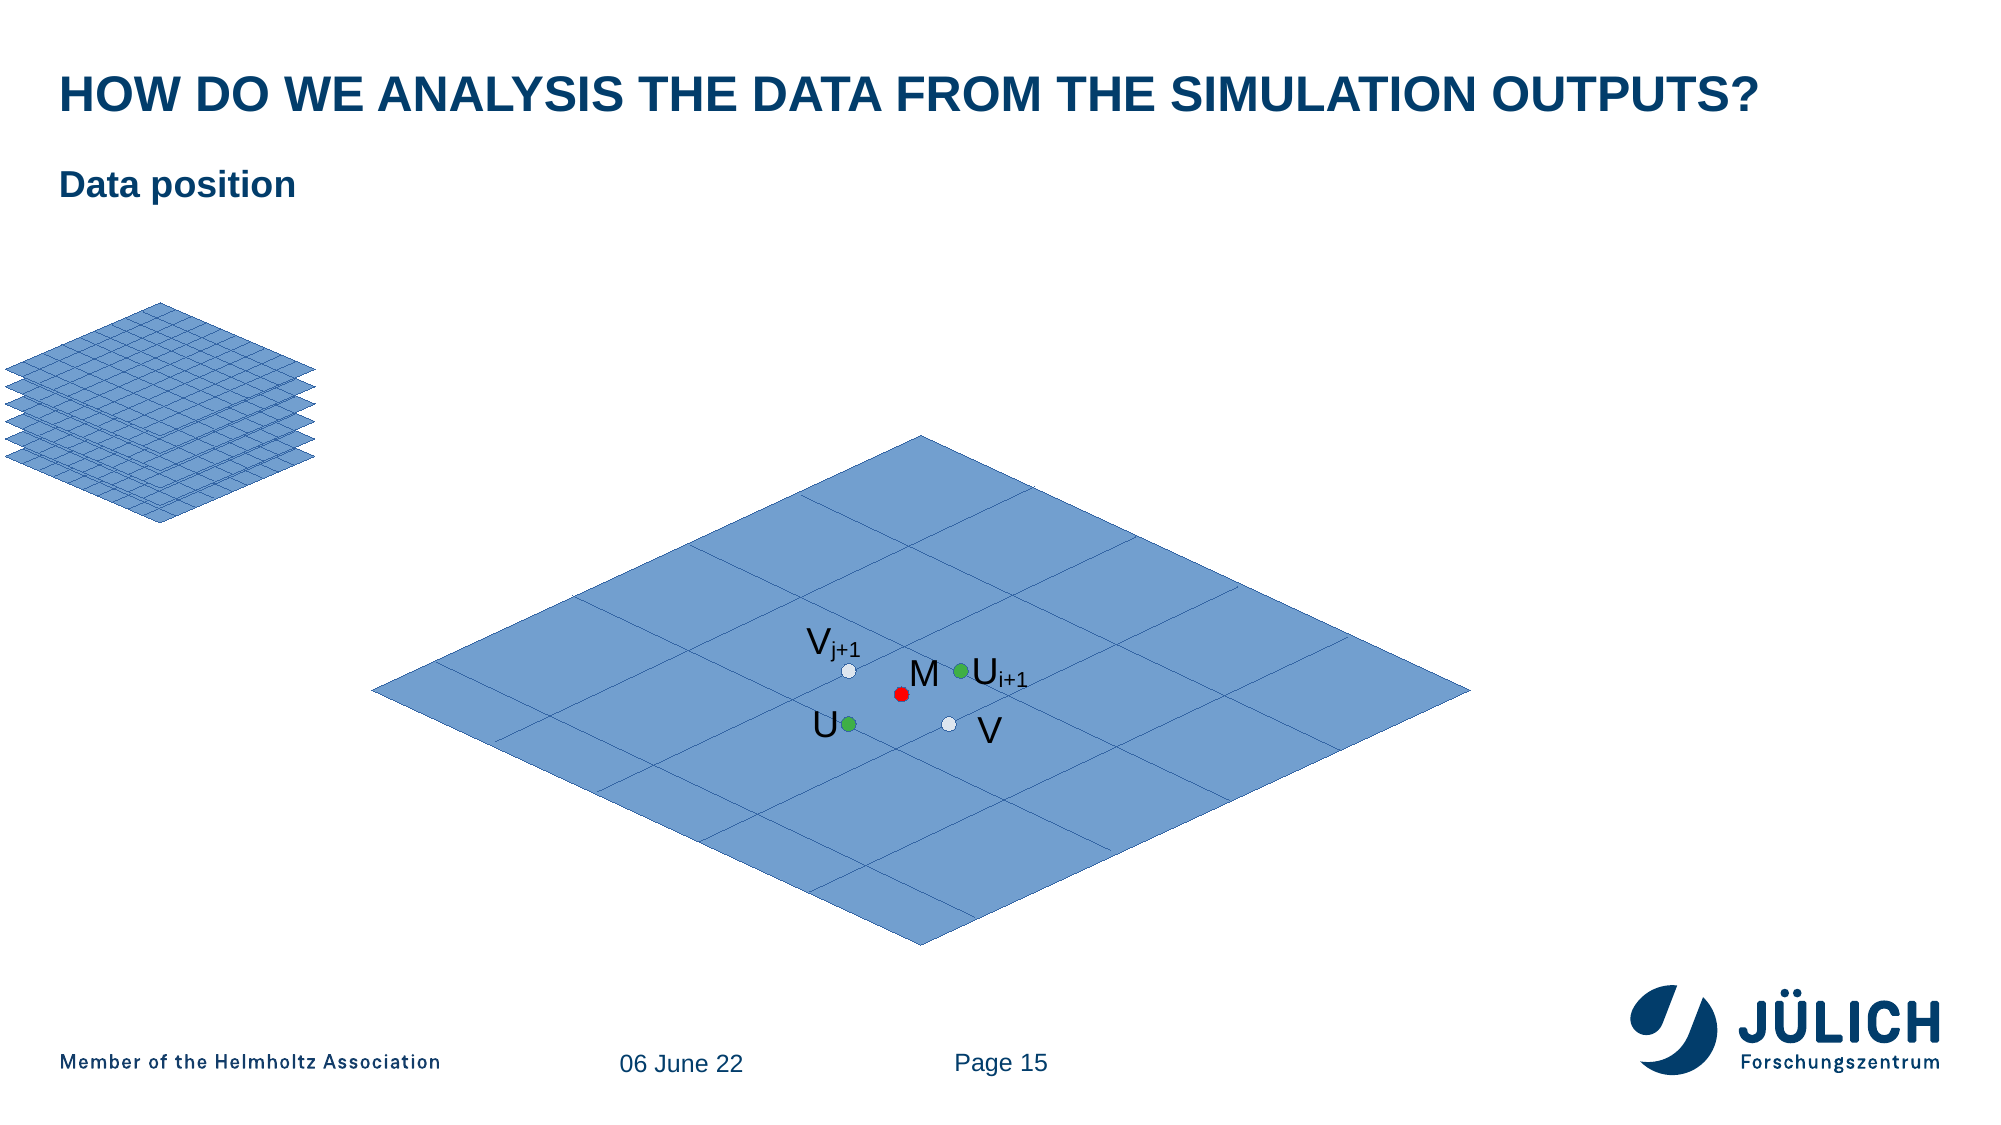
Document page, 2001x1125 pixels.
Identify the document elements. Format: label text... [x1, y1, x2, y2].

text_box M [894, 645, 970, 702]
list Data position [58, 154, 1937, 238]
title How do we analysis the data from the simulation outputs? [59, 53, 1938, 238]
text_box [371, 435, 1471, 946]
text_box [5, 302, 316, 523]
text_box 06 June 22 [619, 1047, 883, 1084]
text_box Vj+1 [791, 613, 940, 671]
slide_number Page <number> [954, 1046, 1073, 1084]
text_box U [797, 695, 873, 753]
text_box V [962, 701, 1038, 759]
text_box Ui+1 [956, 642, 1105, 700]
